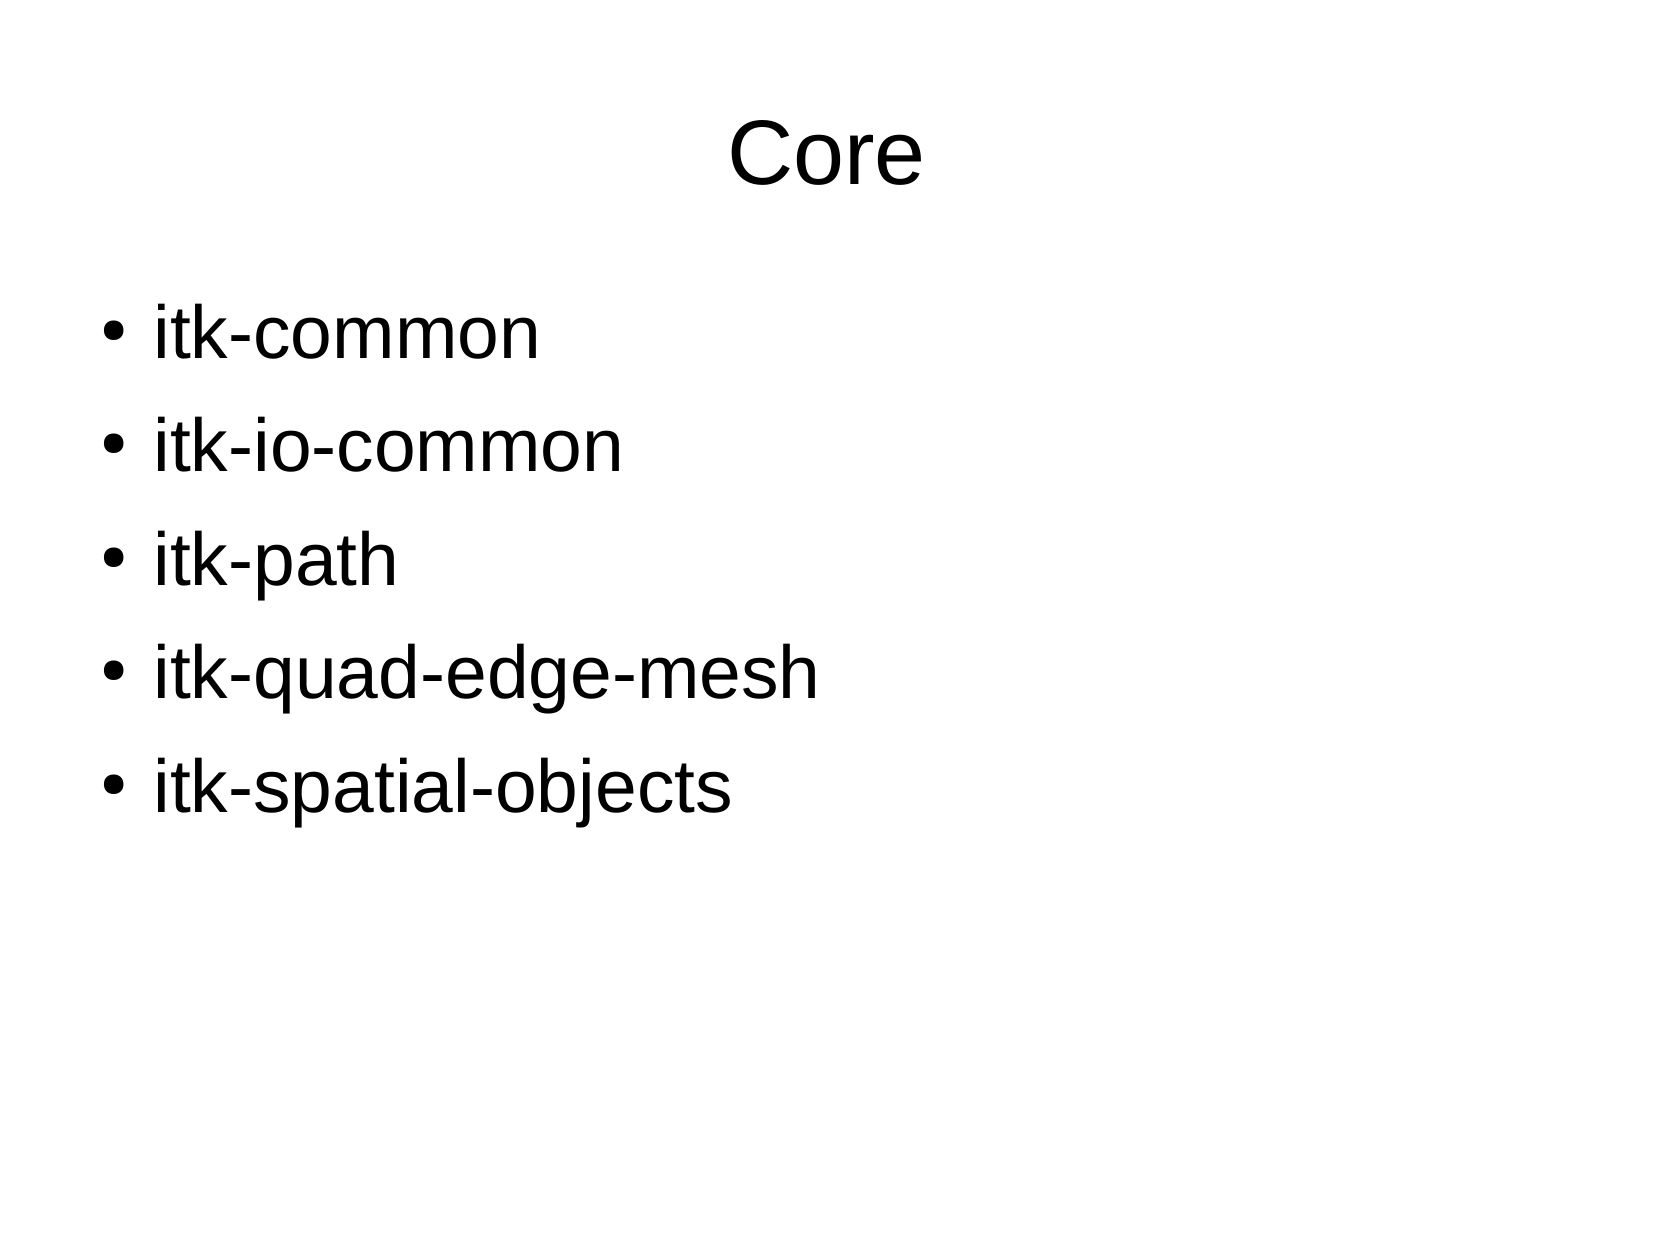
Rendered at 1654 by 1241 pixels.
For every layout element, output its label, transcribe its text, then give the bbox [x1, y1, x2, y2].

list itk-common itk-io-common itk-path itk-quad-edge-mesh itk-spatial-objects [82, 290, 1571, 1109]
title Core [82, 49, 1571, 257]
